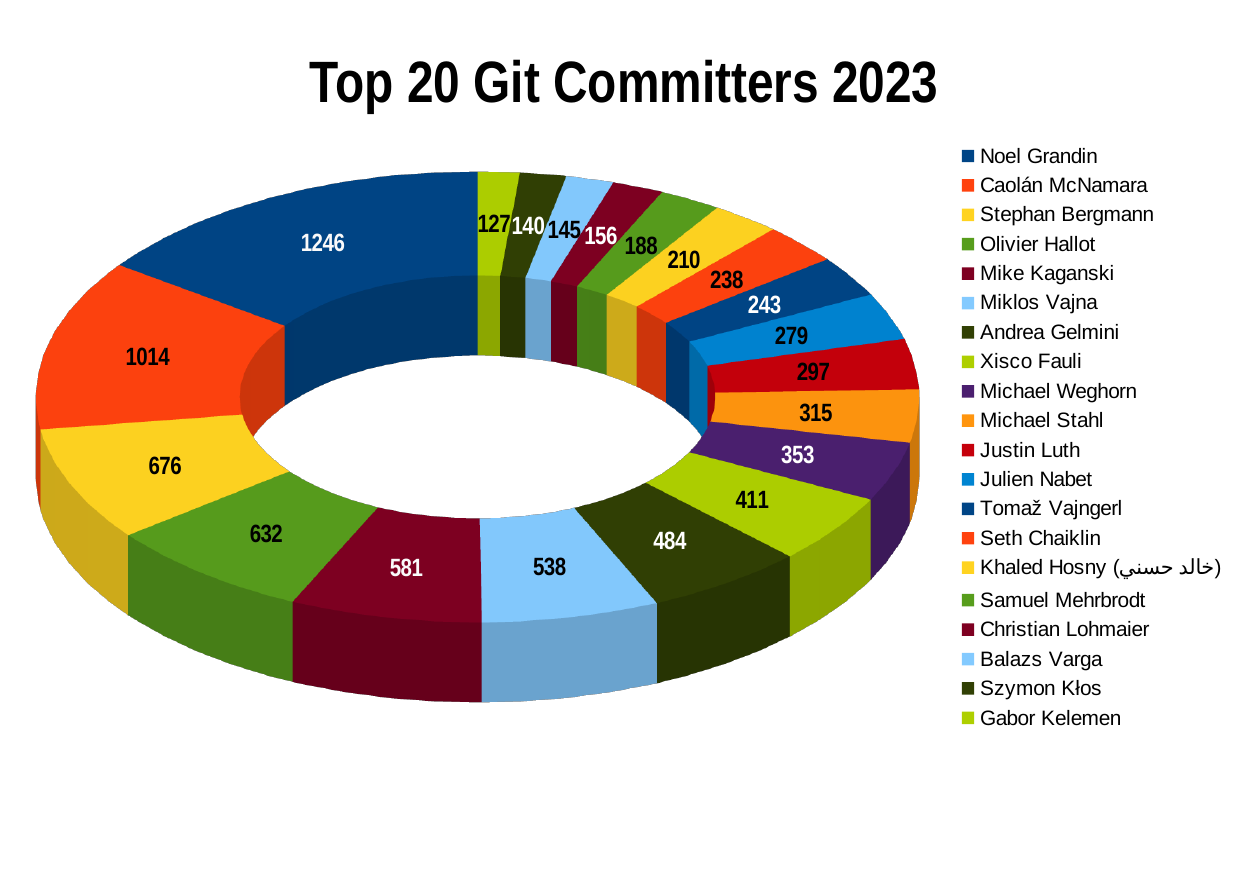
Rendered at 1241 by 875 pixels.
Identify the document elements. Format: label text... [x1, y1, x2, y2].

text_box Top 20 Git Committers 2023 [295, 40, 954, 110]
chart [0, 0, 1241, 874]
